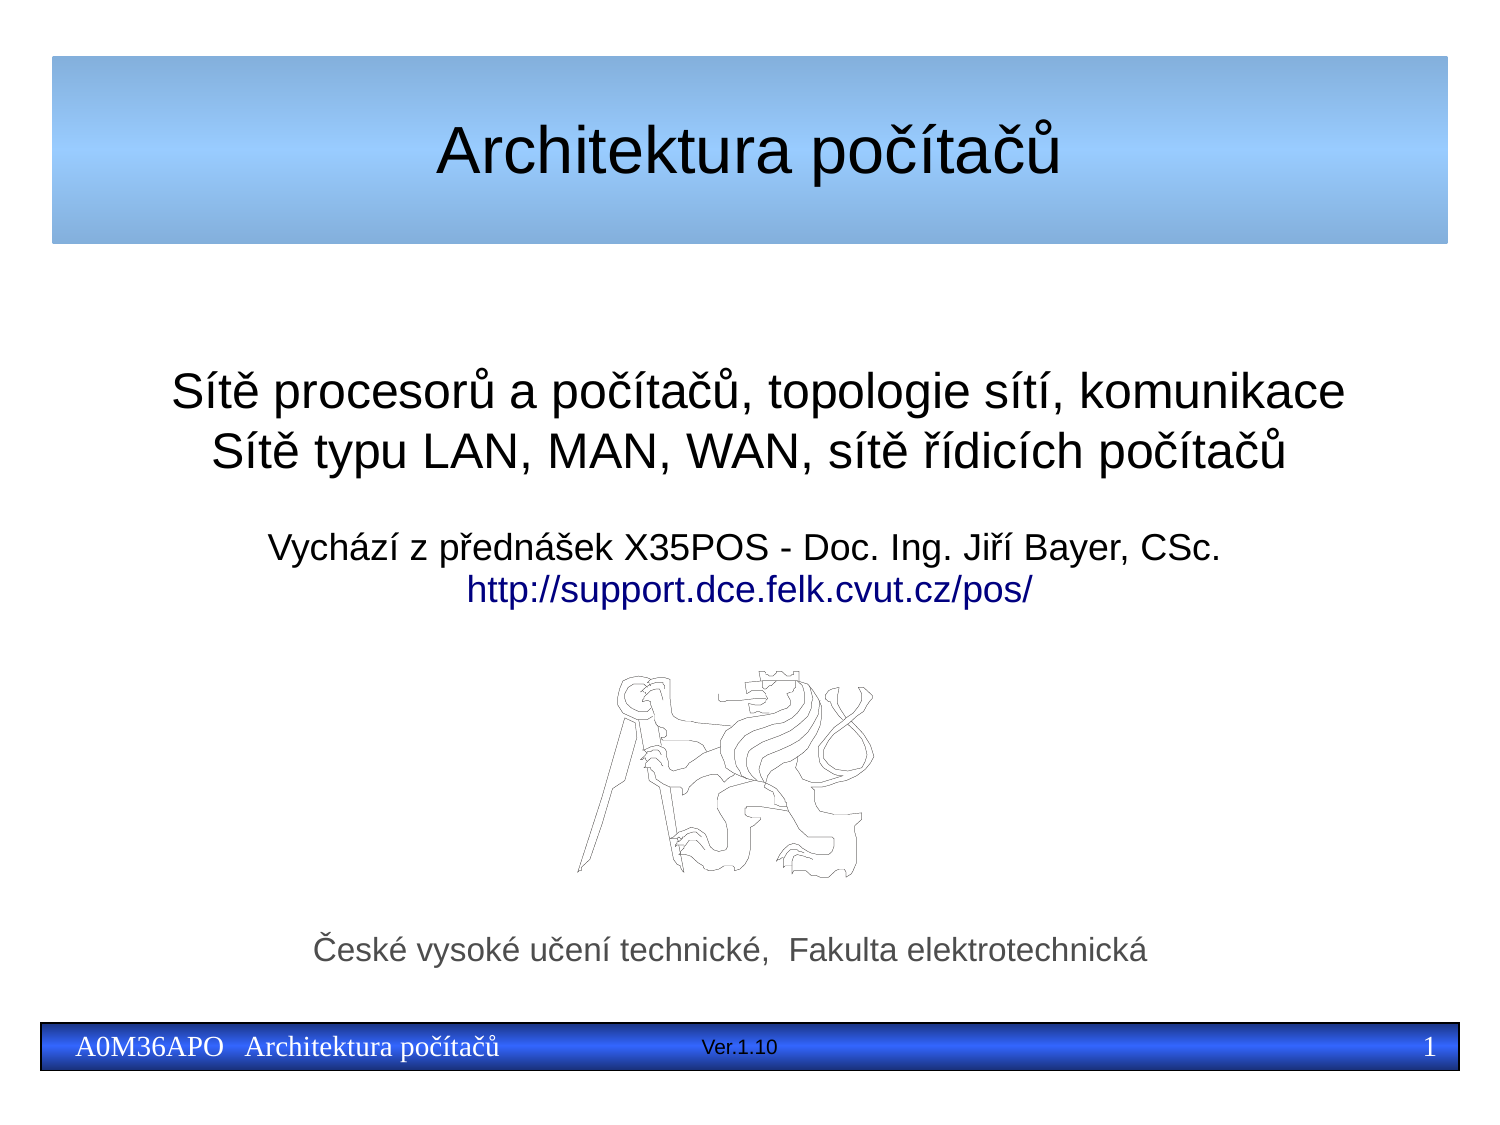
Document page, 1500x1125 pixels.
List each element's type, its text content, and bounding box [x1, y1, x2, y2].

text_box Sítě procesorů a počítačů, topologie sítí, komunikace Sítě typu LAN, MAN, WAN, sítě řídicích počítačů [53, 350, 1447, 487]
title Architektura počítačů [52, 56, 1448, 244]
text_box České vysoké učení technické, Fakulta elektrotechnická [298, 920, 1202, 977]
text_box Vychází z přednášek X35POS - Doc. Ing. Jiří Bayer, CSc. http://support.dce.felk.cvut.cz/pos/ [225, 519, 1276, 618]
text_box Ver.1.10 [686, 1028, 805, 1065]
chart [574, 668, 879, 884]
